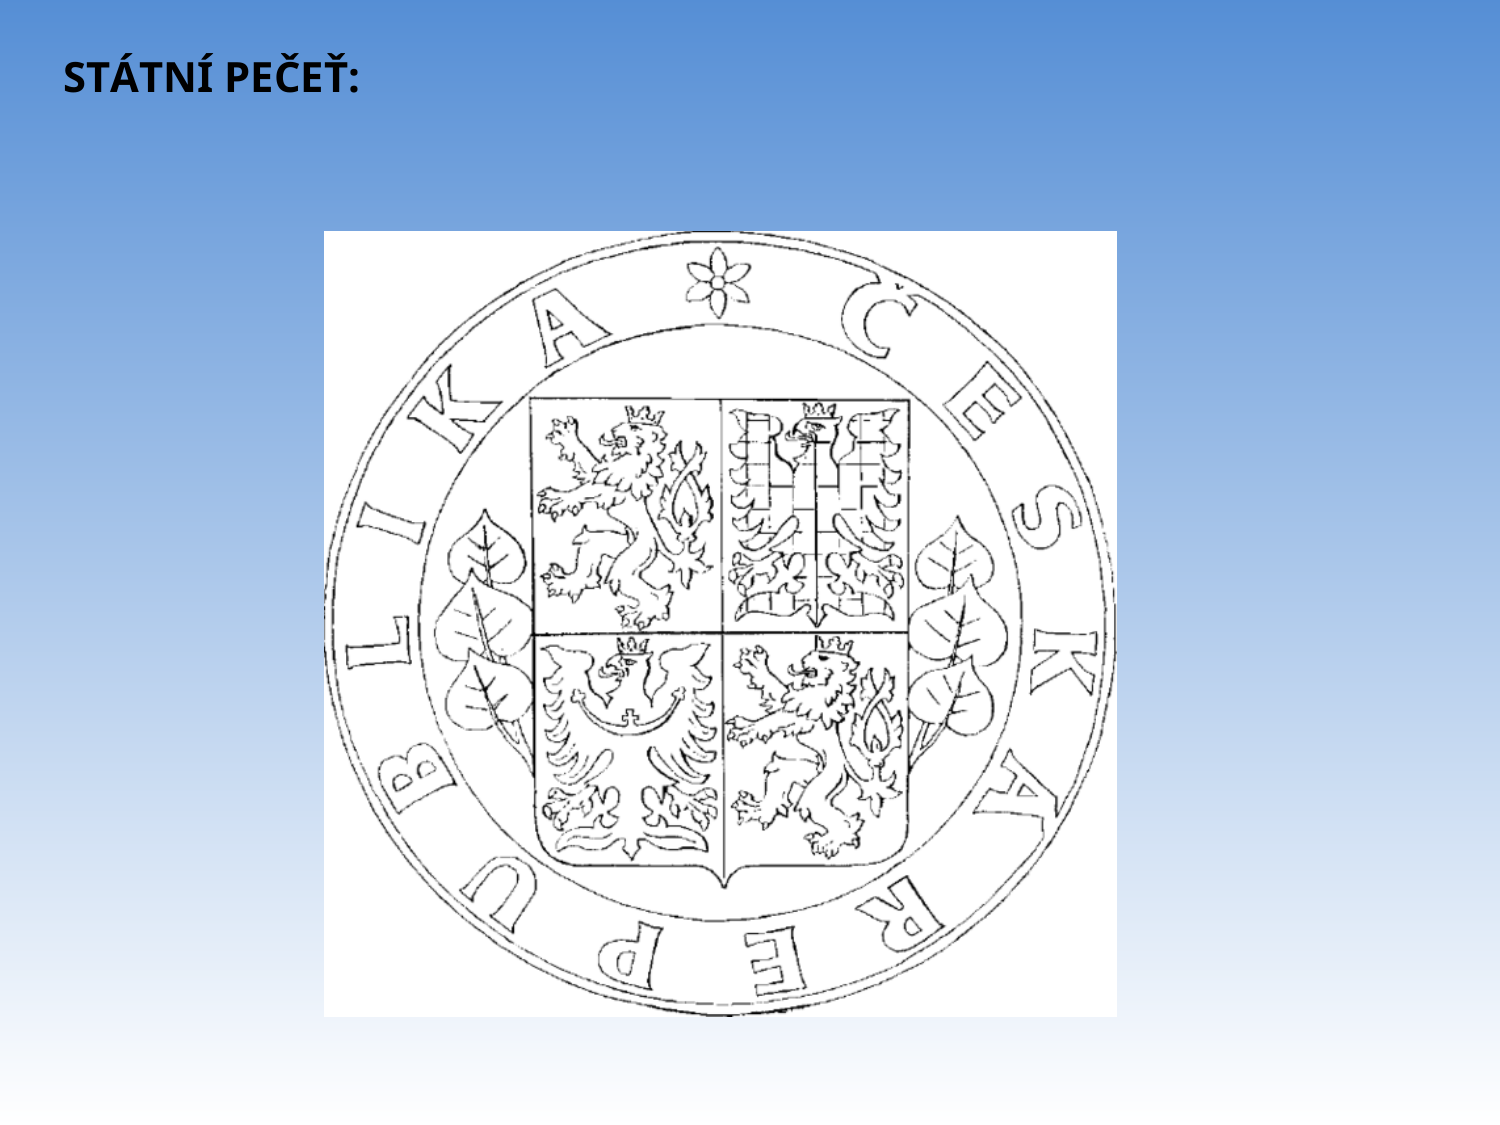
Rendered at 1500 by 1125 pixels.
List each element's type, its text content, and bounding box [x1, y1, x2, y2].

picture [324, 231, 1117, 1017]
text_box STÁTNÍ PEČEŤ: [48, 42, 376, 109]
